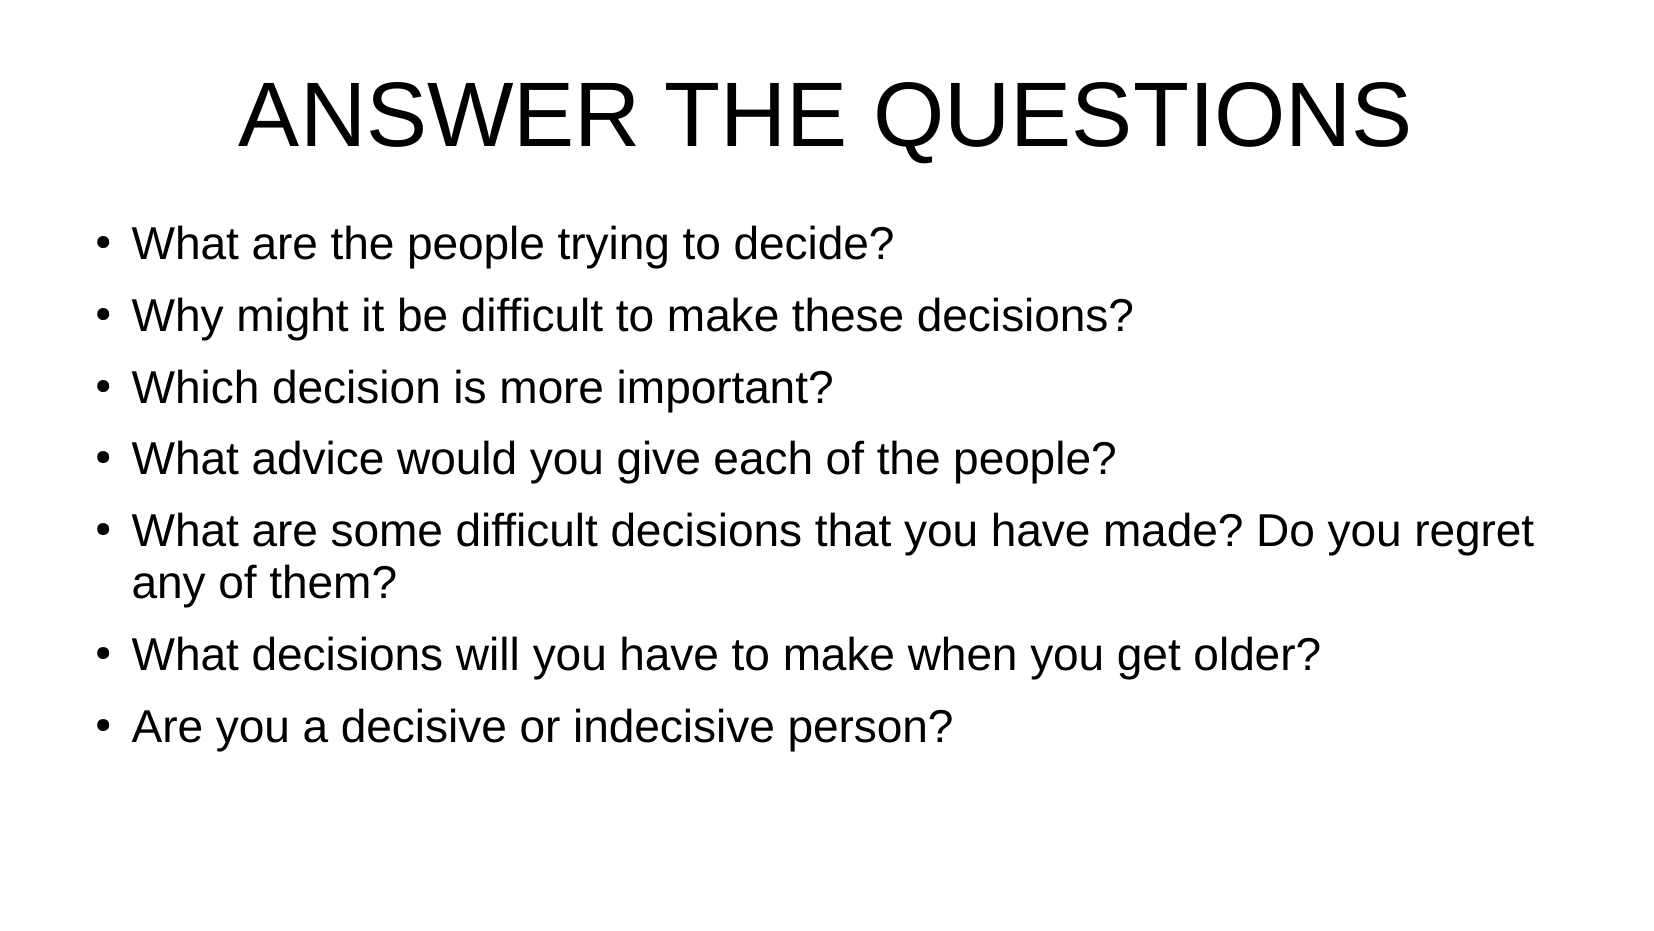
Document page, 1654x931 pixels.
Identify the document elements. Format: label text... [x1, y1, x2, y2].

list What are the people trying to decide? Why might it be difficult to make these decisions? Which decision is more important? What advice would you give each of the people? What are some difficult decisions that you have made? Do you regret any of them? What decisions will you have to make when you get older? Are you a decisive or indecisive person? [82, 217, 1571, 758]
title ANSWER THE QUESTIONS [82, 37, 1571, 193]
